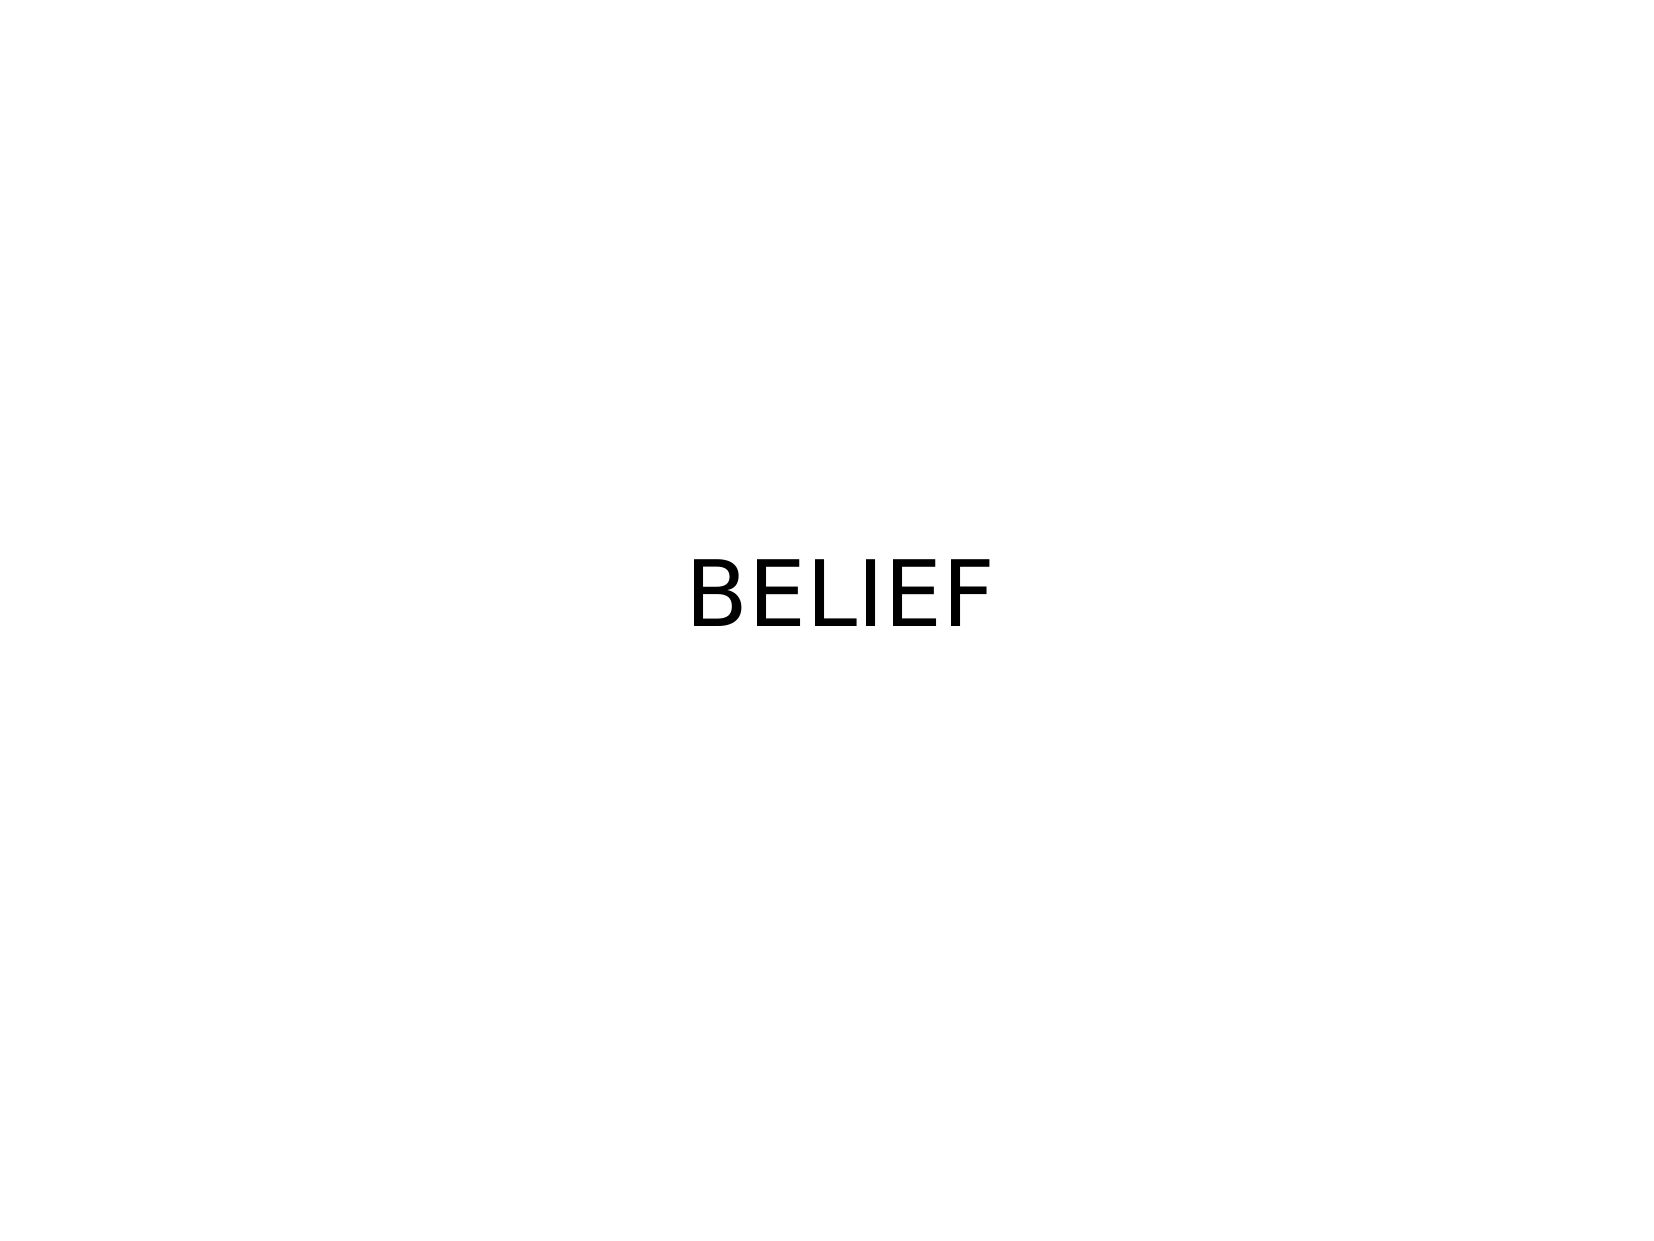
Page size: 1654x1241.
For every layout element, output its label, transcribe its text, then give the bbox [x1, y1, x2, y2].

subtitle BELIEF [82, 290, 1565, 1109]
